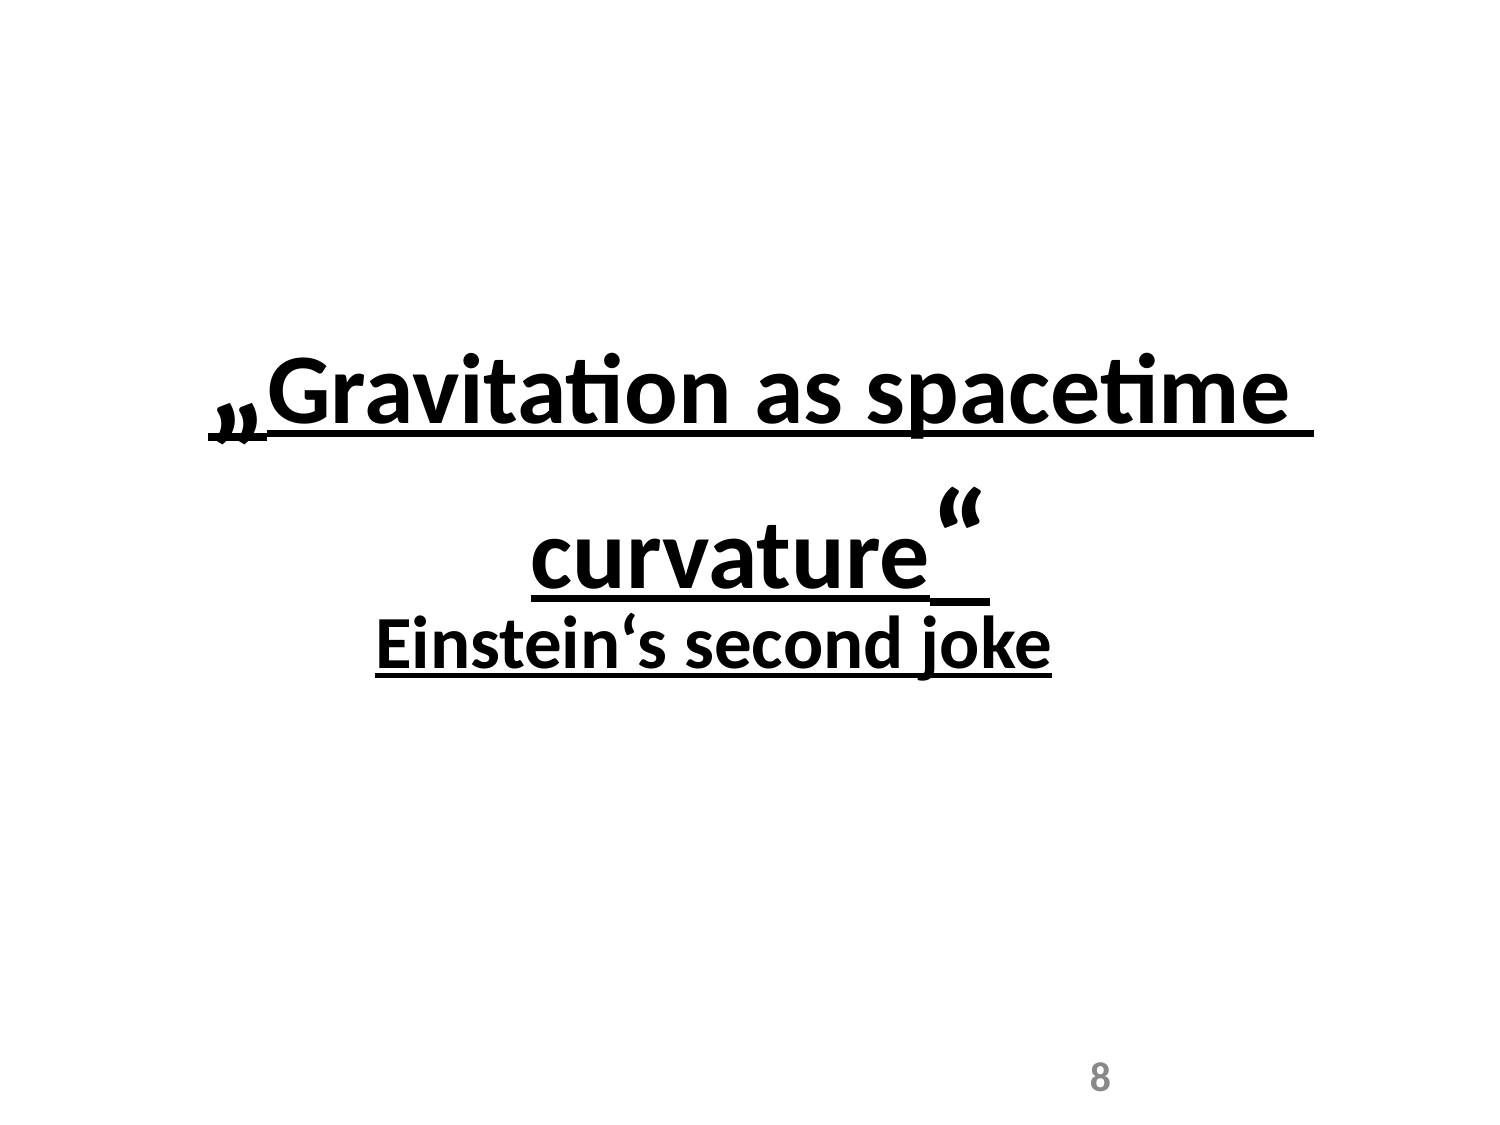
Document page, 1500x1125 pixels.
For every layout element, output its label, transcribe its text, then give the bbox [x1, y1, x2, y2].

text_box Einstein‘s second joke [360, 586, 1075, 693]
text_box [1074, 1042, 1426, 1103]
title „Gravitation as spacetime curvature“ [94, 278, 1427, 421]
